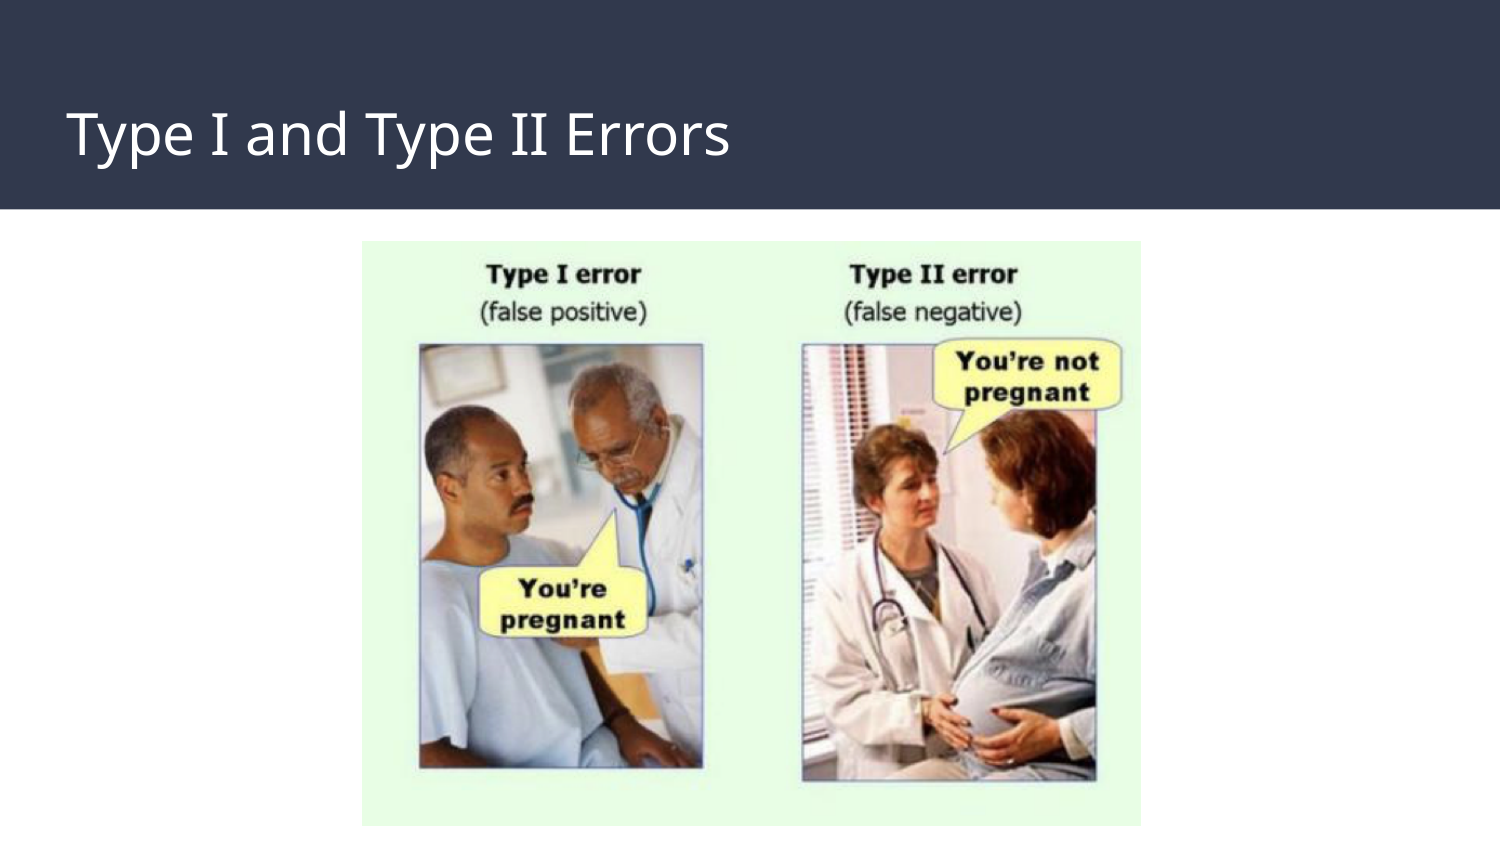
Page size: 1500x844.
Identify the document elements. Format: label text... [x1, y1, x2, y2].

picture [362, 241, 1141, 826]
title Type I and Type II Errors [51, 82, 1449, 185]
